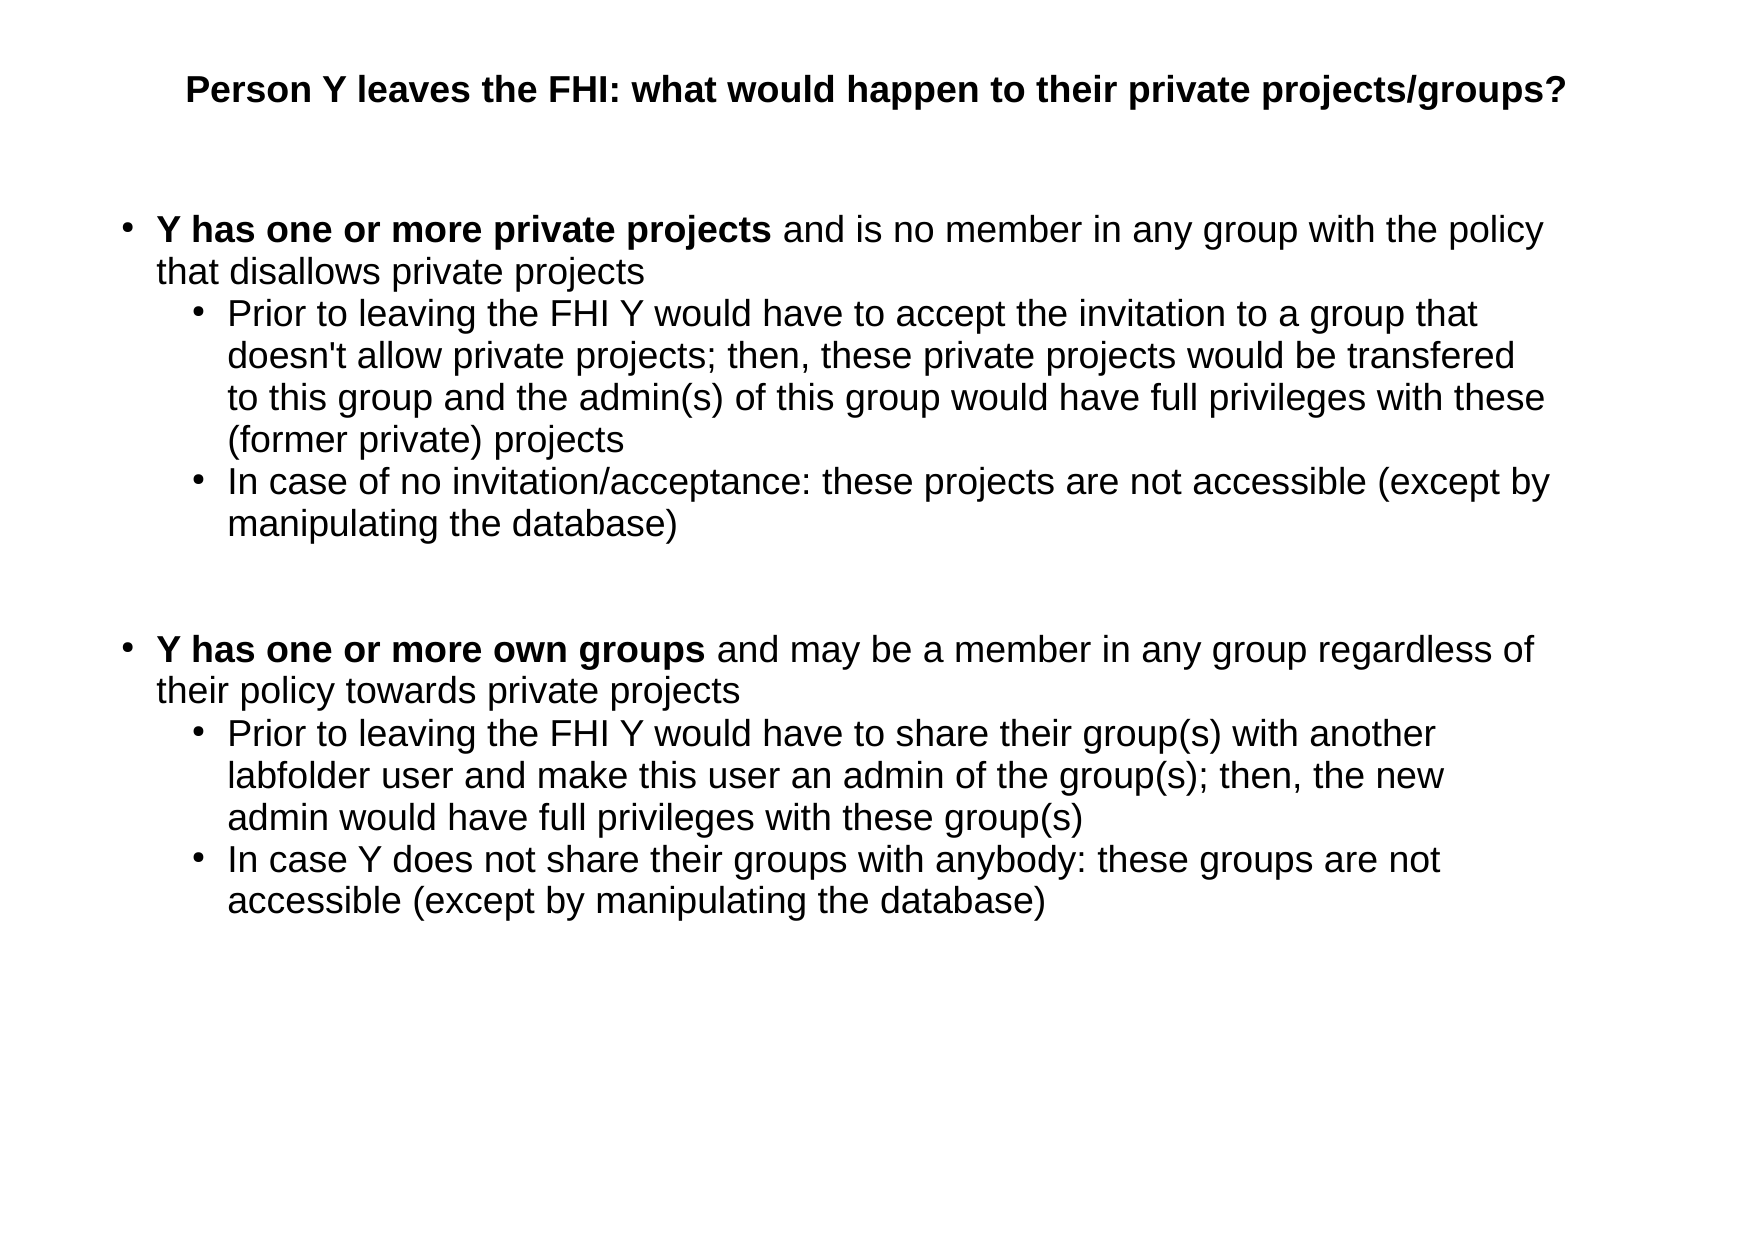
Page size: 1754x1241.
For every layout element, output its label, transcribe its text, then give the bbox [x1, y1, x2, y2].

text_box Person Y leaves the FHI: what would happen to their private projects/groups? [59, 61, 1695, 119]
text_box Y has one or more private projects and is no member in any group with the policy that disallows private projects Prior to leaving the FHI Y would have to accept the invitation to a group that doesn't allow private projects; then, these private projects would be transfered to this group and the admin(s) of this group would have full privileges with these (former private) projects In case of no invitation/acceptance: these projects are not accessible (except by manipulating the database) Y has one or more own groups and may be a member in any group regardless of their policy towards private projects Prior to leaving the FHI Y would have to share their group(s) with another labfolder user and make this user an admin of the group(s); then, the new admin would have full privileges with these group(s) In case Y does not share their groups with anybody: these groups are not accessible (except by manipulating the database) [106, 200, 1571, 930]
